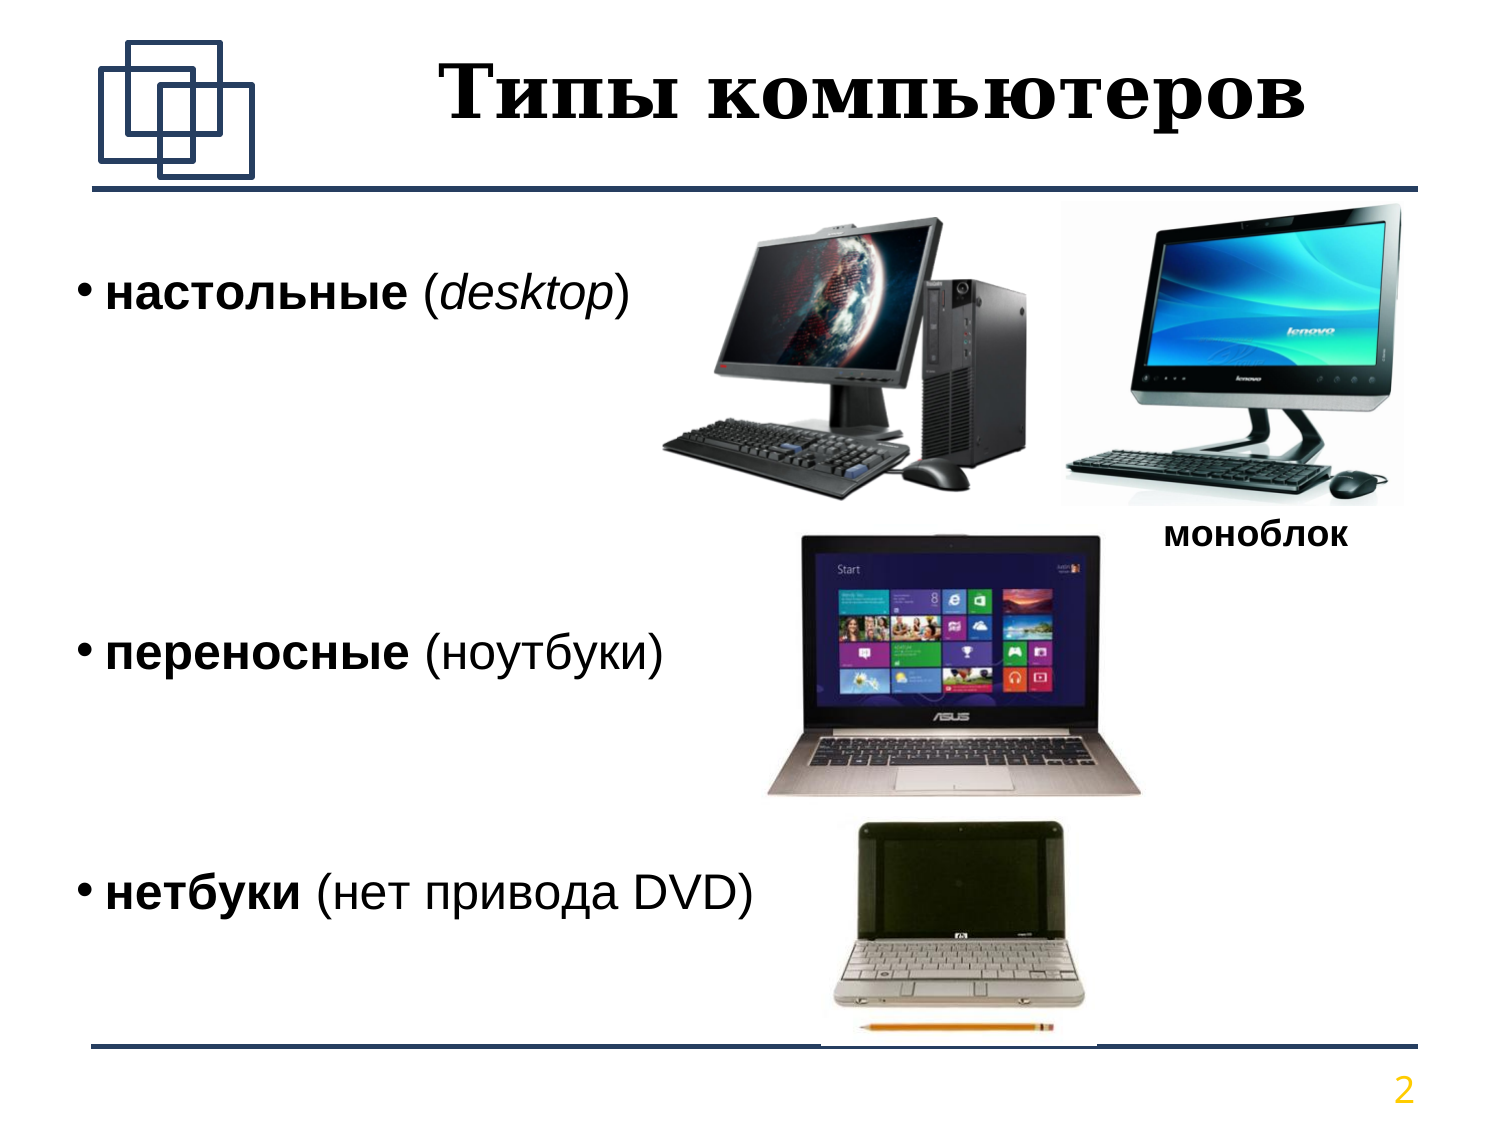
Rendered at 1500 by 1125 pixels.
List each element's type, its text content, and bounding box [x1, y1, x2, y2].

picture [1061, 201, 1404, 506]
text_box настольные (desktop) переносные (ноутбуки) нетбуки (нет привода DVD) [61, 131, 1460, 928]
title Типы компьютеров [295, 35, 1426, 131]
picture [761, 524, 1148, 1046]
picture [662, 217, 1027, 501]
text_box моноблок [1148, 500, 1364, 562]
